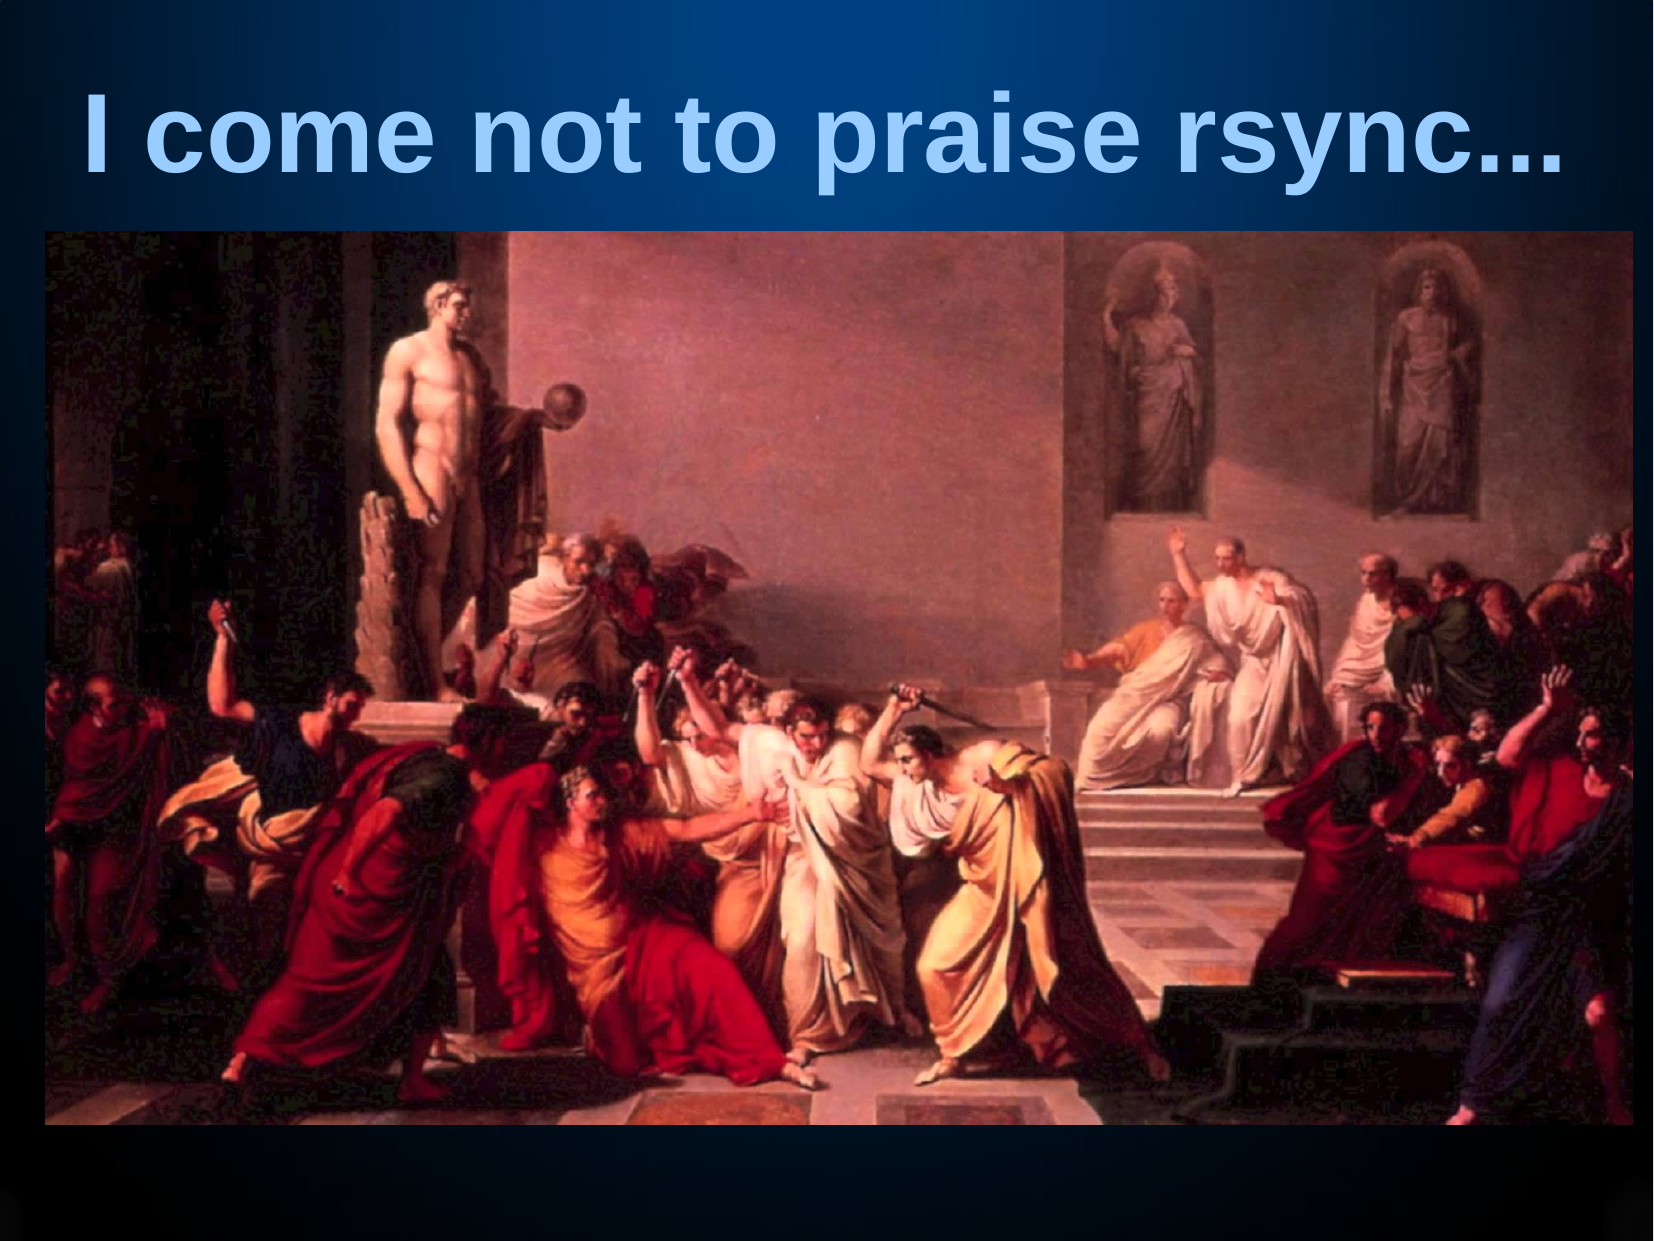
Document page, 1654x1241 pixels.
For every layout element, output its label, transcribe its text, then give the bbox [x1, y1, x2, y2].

picture [0, 0, 1654, 1241]
title I come not to praise rsync... [0, 30, 1651, 238]
